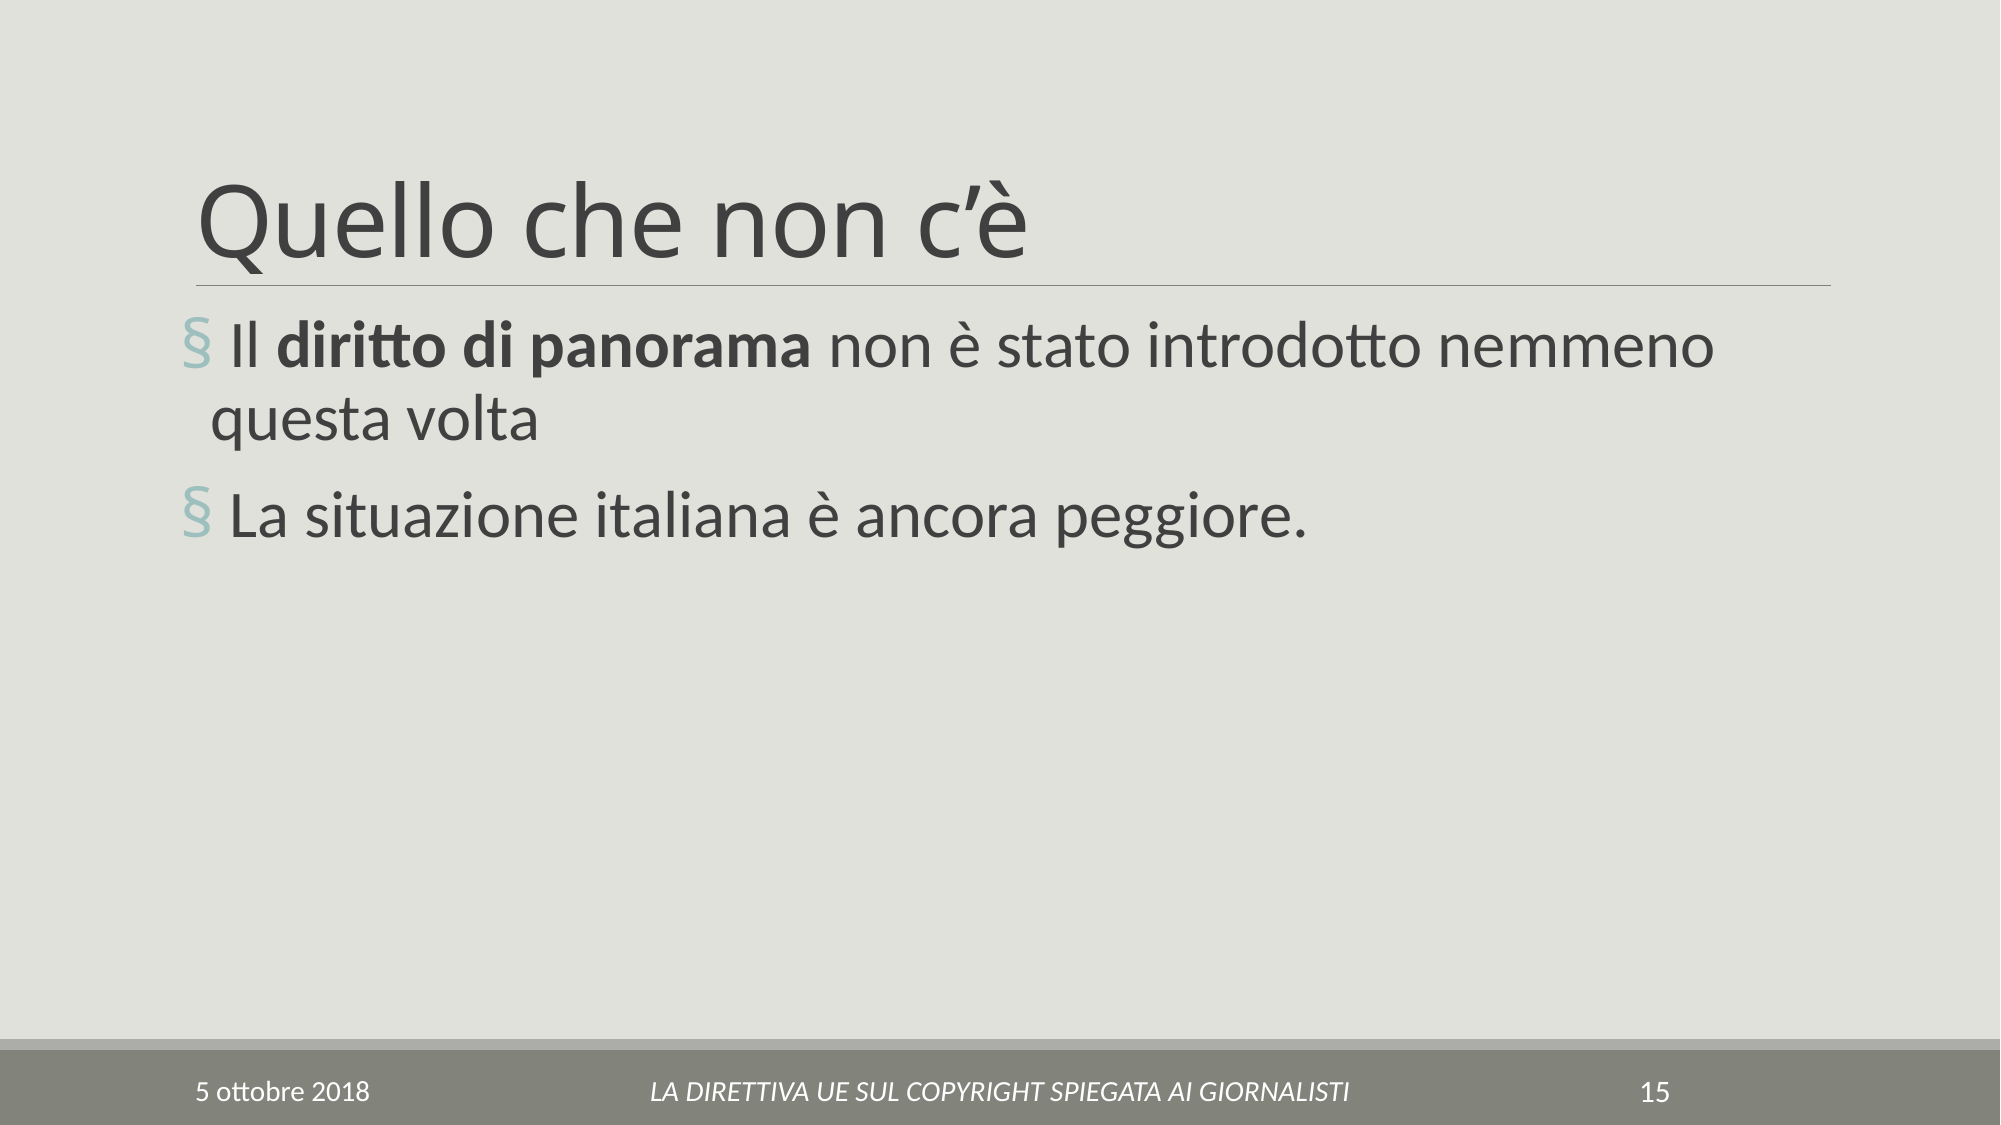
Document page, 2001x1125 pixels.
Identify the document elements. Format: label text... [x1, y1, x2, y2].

text_box 5 ottobre 2018 [180, 1059, 586, 1120]
title Quello che non c’è [180, 47, 1831, 286]
text_box La direttiva Ue sul copyright spiegata ai giornalisti [604, 1059, 1396, 1120]
list Il diritto di panorama non è stato introdotto nemmeno questa volta La situazione italiana è ancora peggiore. [180, 302, 1831, 963]
text_box 15 [1624, 1059, 1840, 1120]
